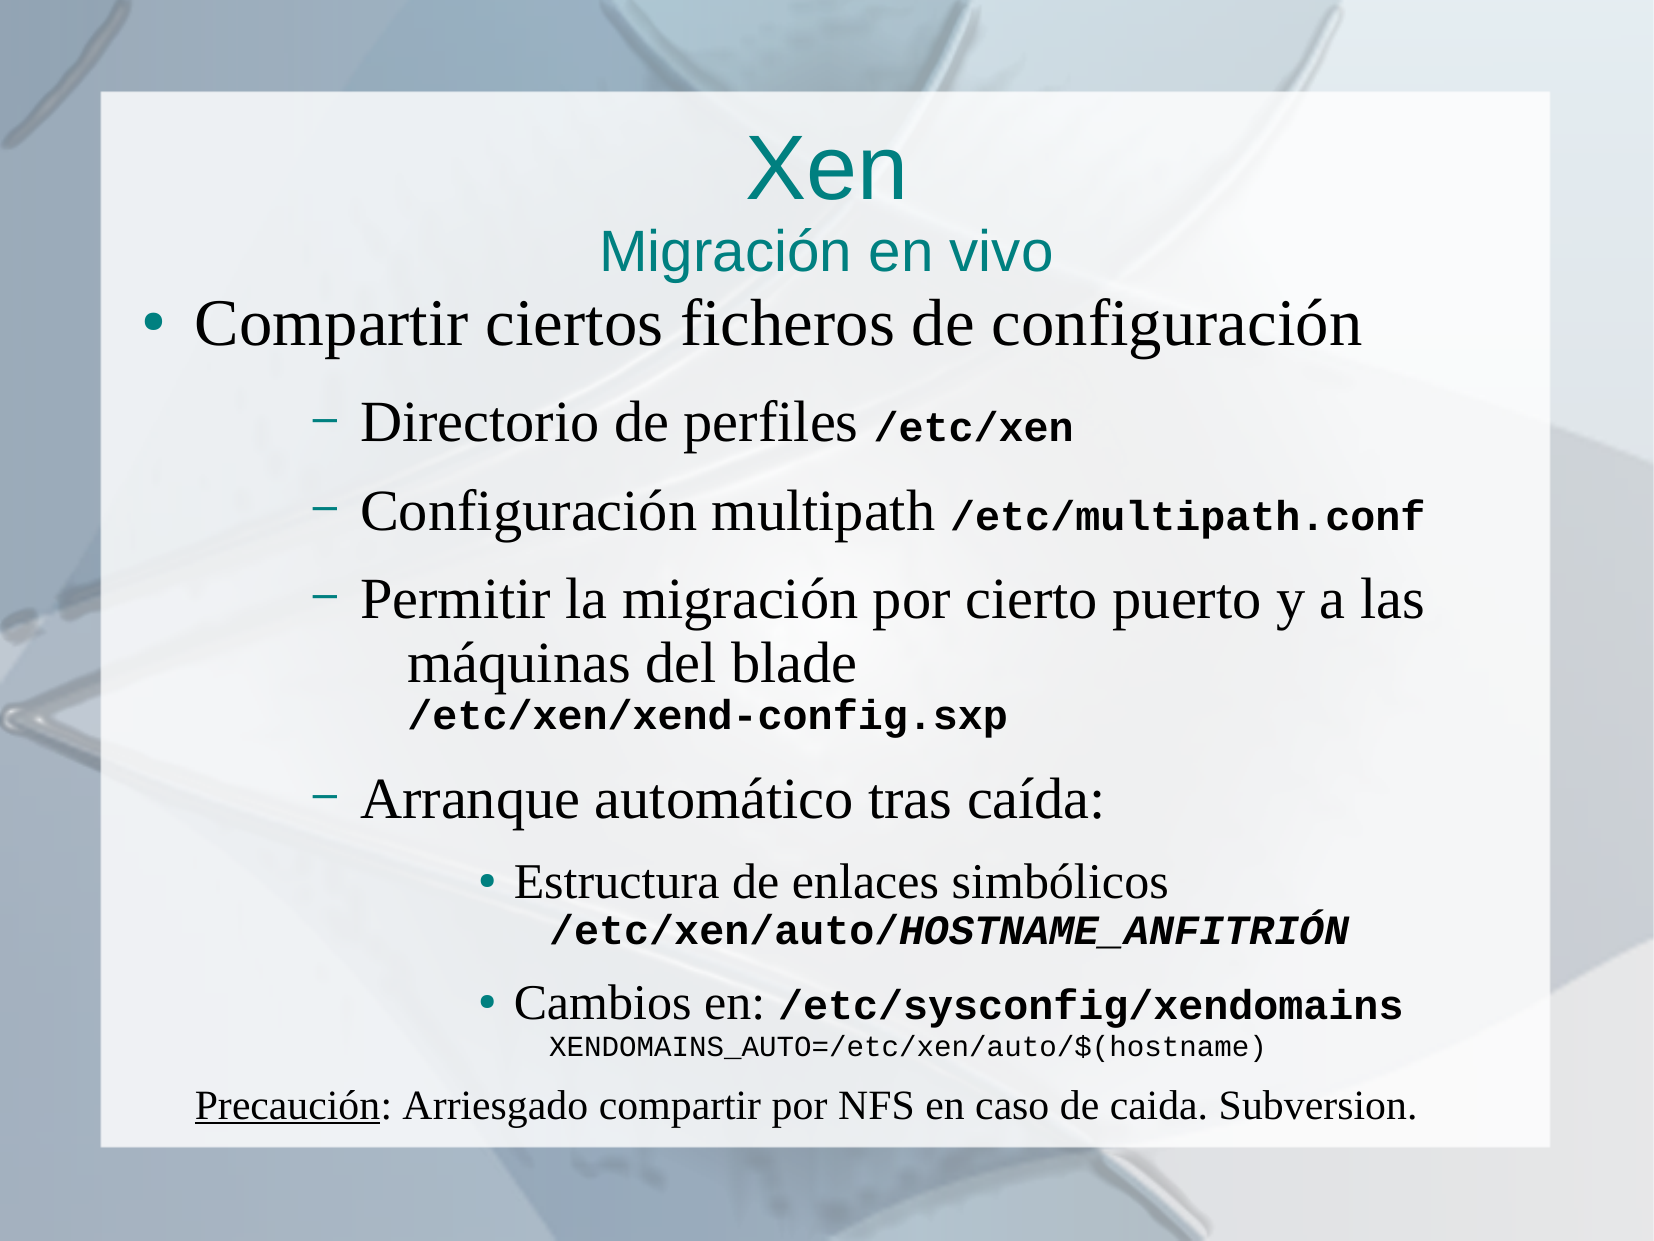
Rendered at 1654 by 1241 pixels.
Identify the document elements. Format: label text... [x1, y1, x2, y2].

picture [0, 0, 1654, 1241]
list Compartir ciertos ficheros de configuración Directorio de perfiles /etc/xen Configuración multipath /etc/multipath.conf Permitir la migración por cierto puerto y a las máquinas del blade /etc/xen/xend-config.sxp Arranque automático tras caída: Estructura de enlaces simbólicos /etc/xen/auto/HOSTNAME_ANFITRIÓN Cambios en: /etc/sysconfig/xendomains XENDOMAINS_AUTO=/etc/xen/auto/$(hostname) Precaución: Arriesgado compartir por NFS en caso de caida. Subversion. [124, 286, 1489, 1129]
title Xen Migración en vivo [118, 104, 1536, 297]
